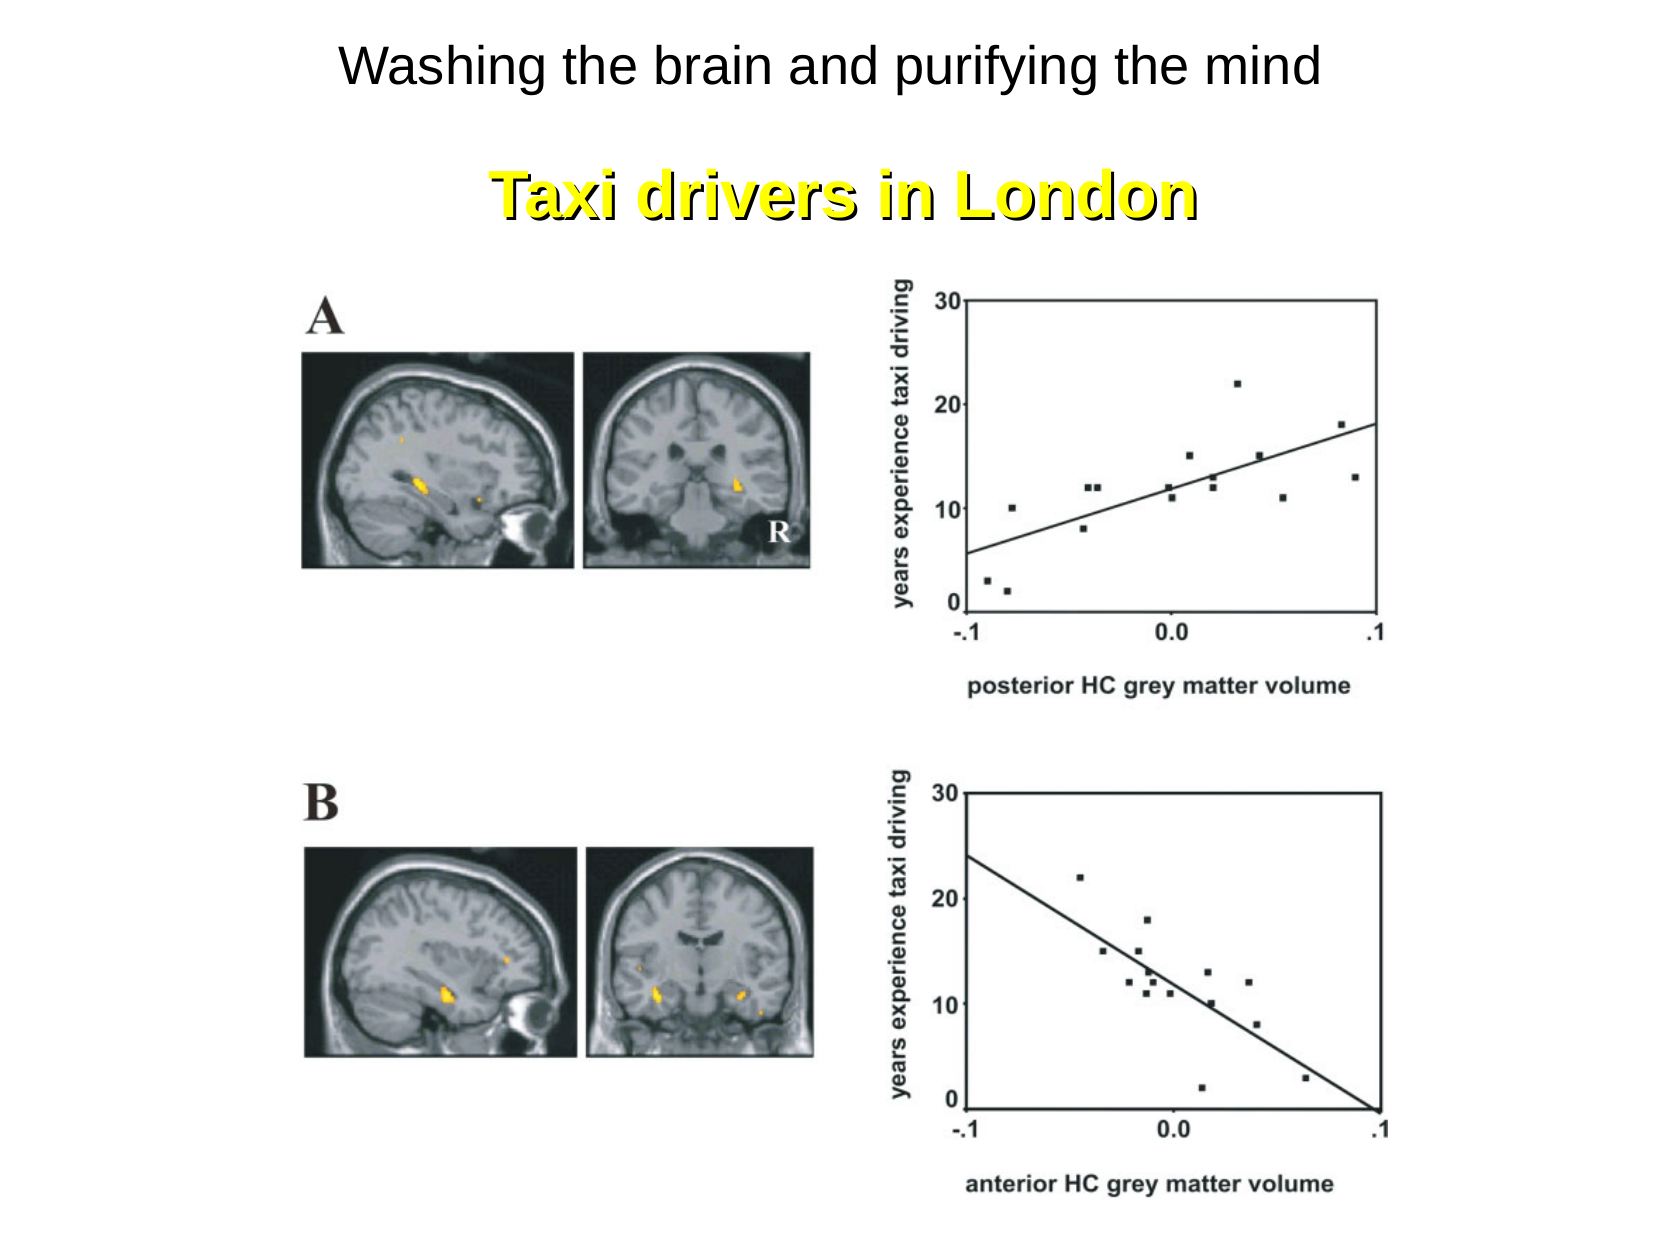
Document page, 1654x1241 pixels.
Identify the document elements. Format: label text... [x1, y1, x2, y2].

picture [300, 279, 1388, 1201]
title Washing the brain and purifying the mind [86, 19, 1576, 113]
text_box Taxi drivers in London [150, 150, 1538, 240]
